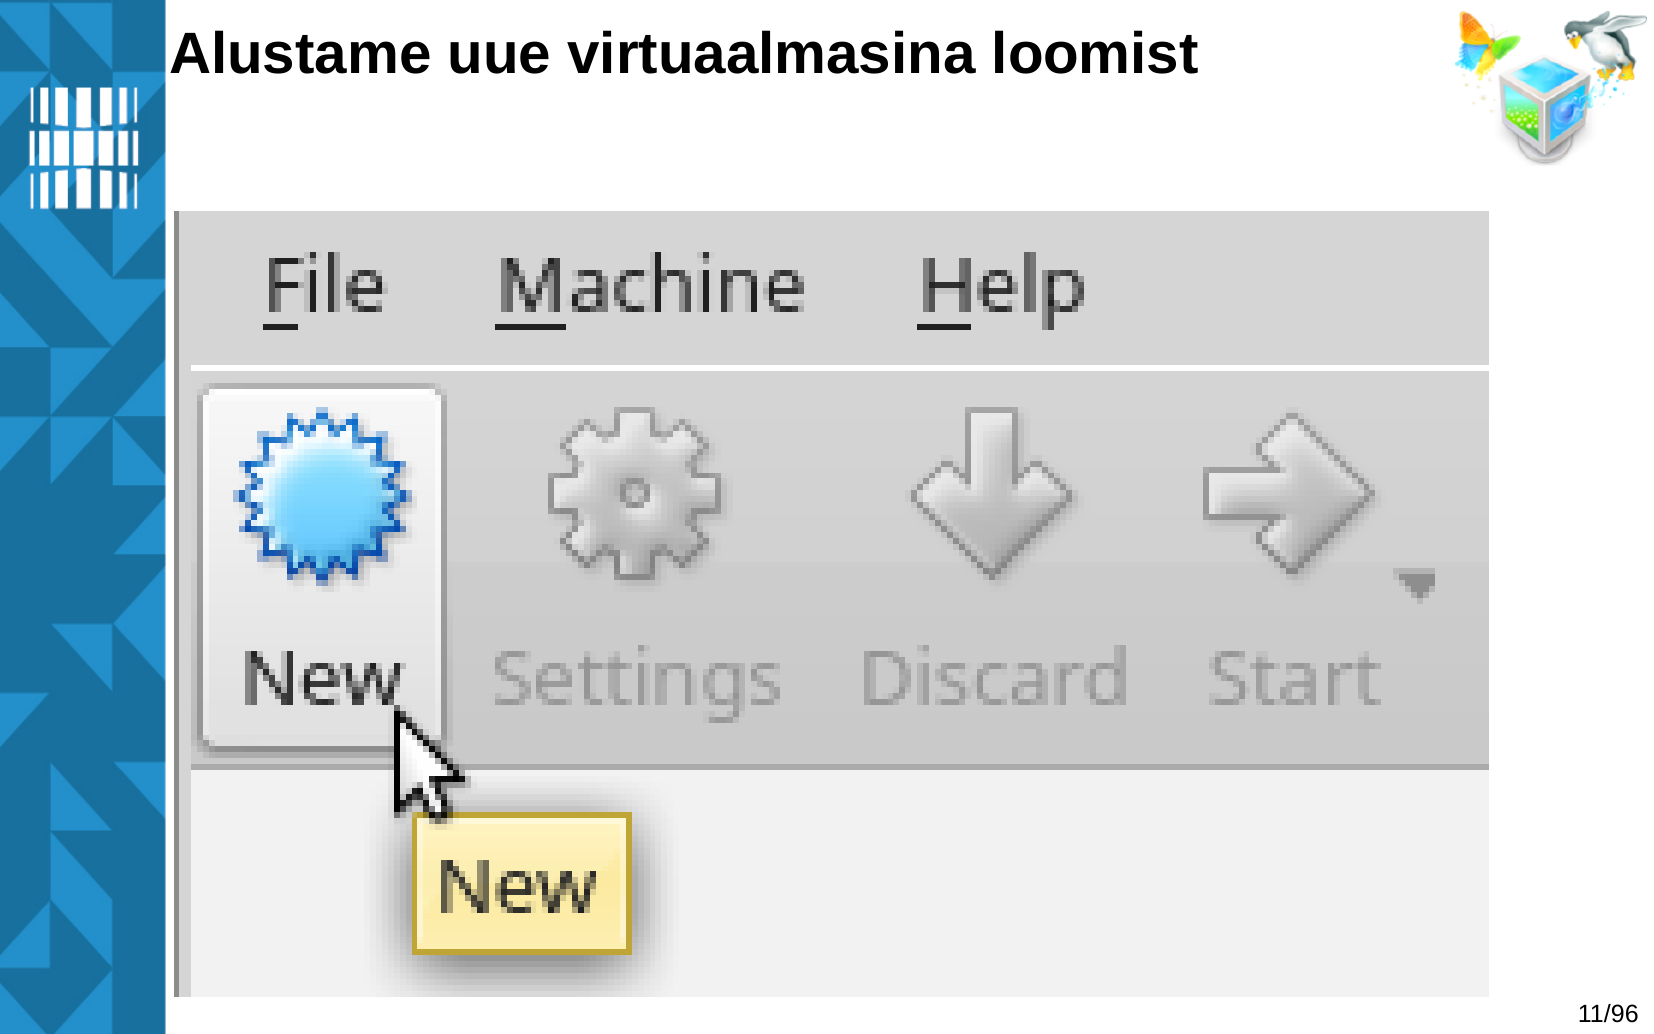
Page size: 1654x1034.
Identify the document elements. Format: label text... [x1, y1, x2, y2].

picture [174, 211, 1489, 997]
picture [1452, 7, 1653, 166]
title Alustame uue virtuaalmasina loomist [169, 11, 1571, 95]
